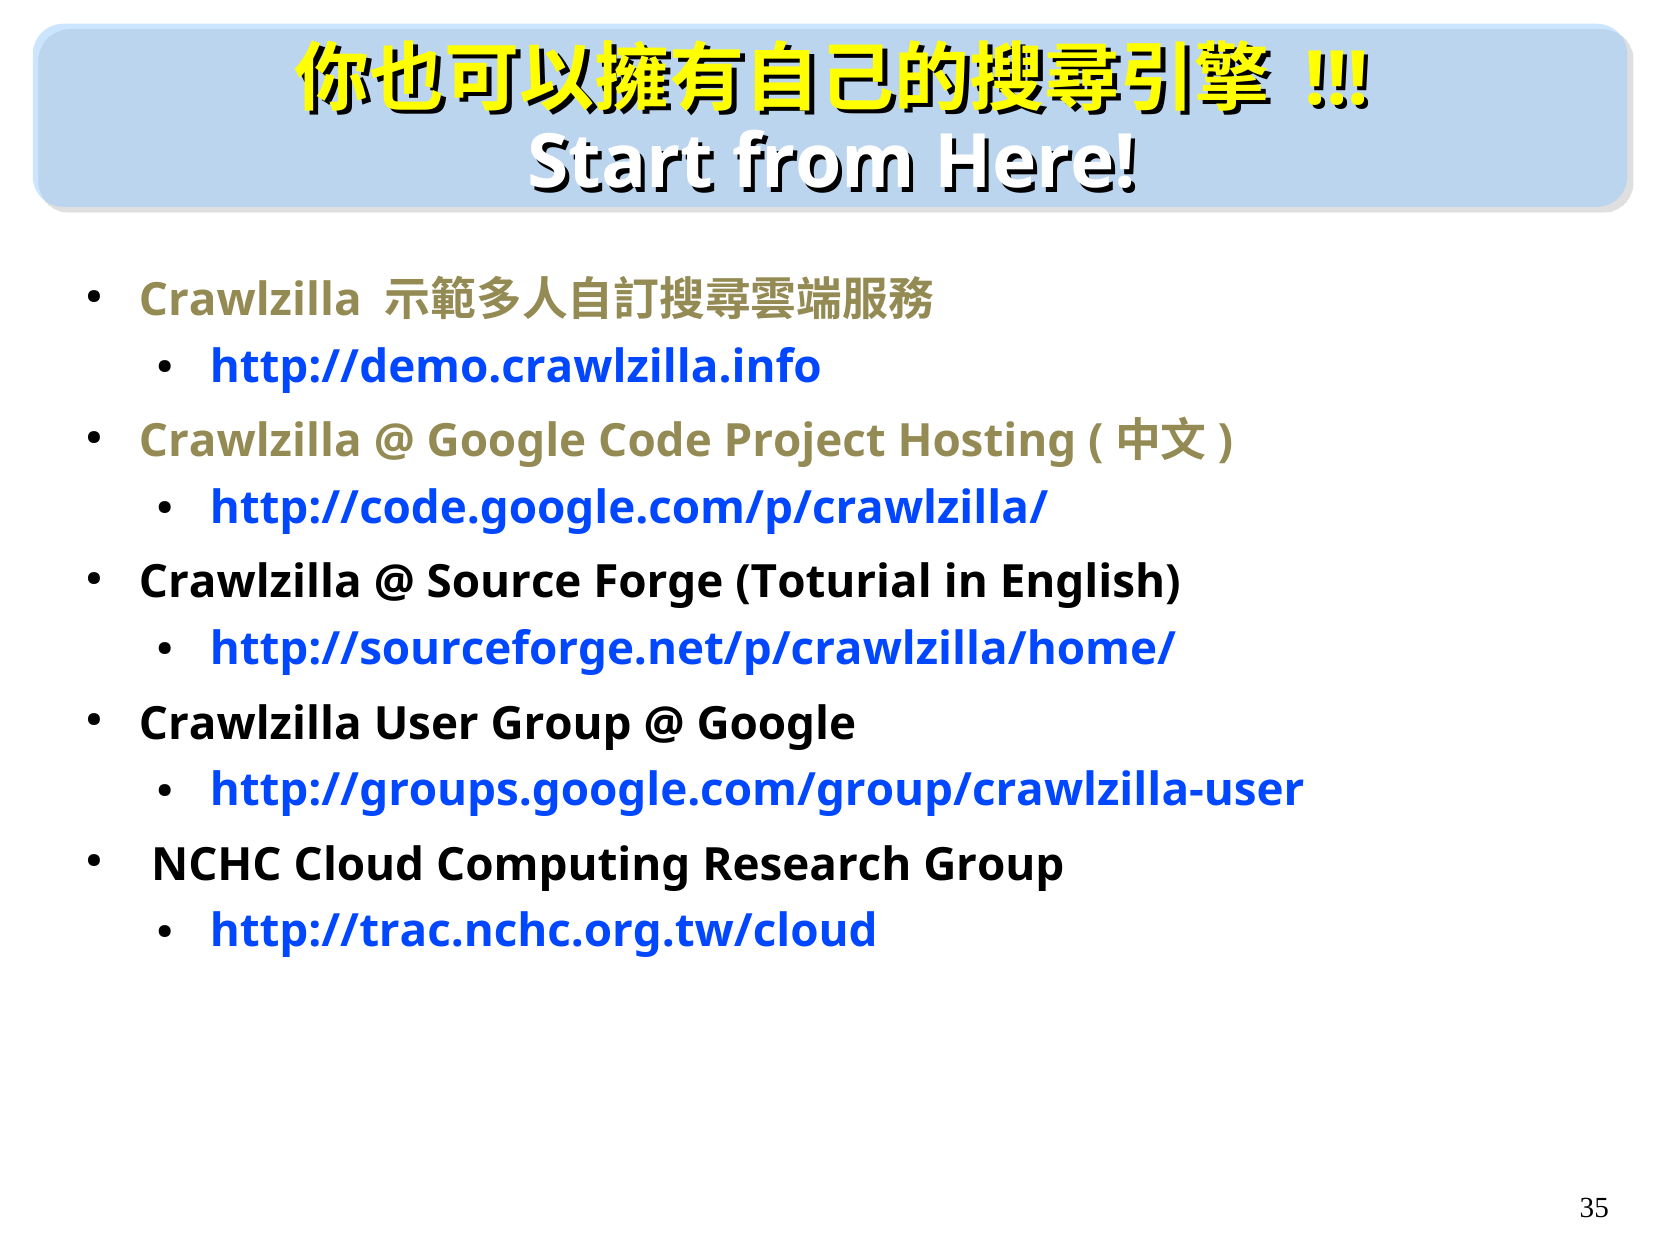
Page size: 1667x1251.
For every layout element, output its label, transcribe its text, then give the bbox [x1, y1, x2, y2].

list Crawlzilla 示範多人自訂搜尋雲端服務 http://demo.crawlzilla.info Crawlzilla @ Google Code Project Hosting (中文) http://code.google.com/p/crawlzilla/ Crawlzilla @ Source Forge (Toturial in English) http://sourceforge.net/p/crawlzilla/home/ Crawlzilla User Group @ Google http://groups.google.com/group/crawlzilla-user NCHC Cloud Computing Research Group http://trac.nchc.org.tw/cloud [53, 262, 1625, 1182]
title 你也可以擁有自己的搜尋引擎 !!! Start from Here! [77, 27, 1587, 215]
text_box [32, 23, 1628, 207]
